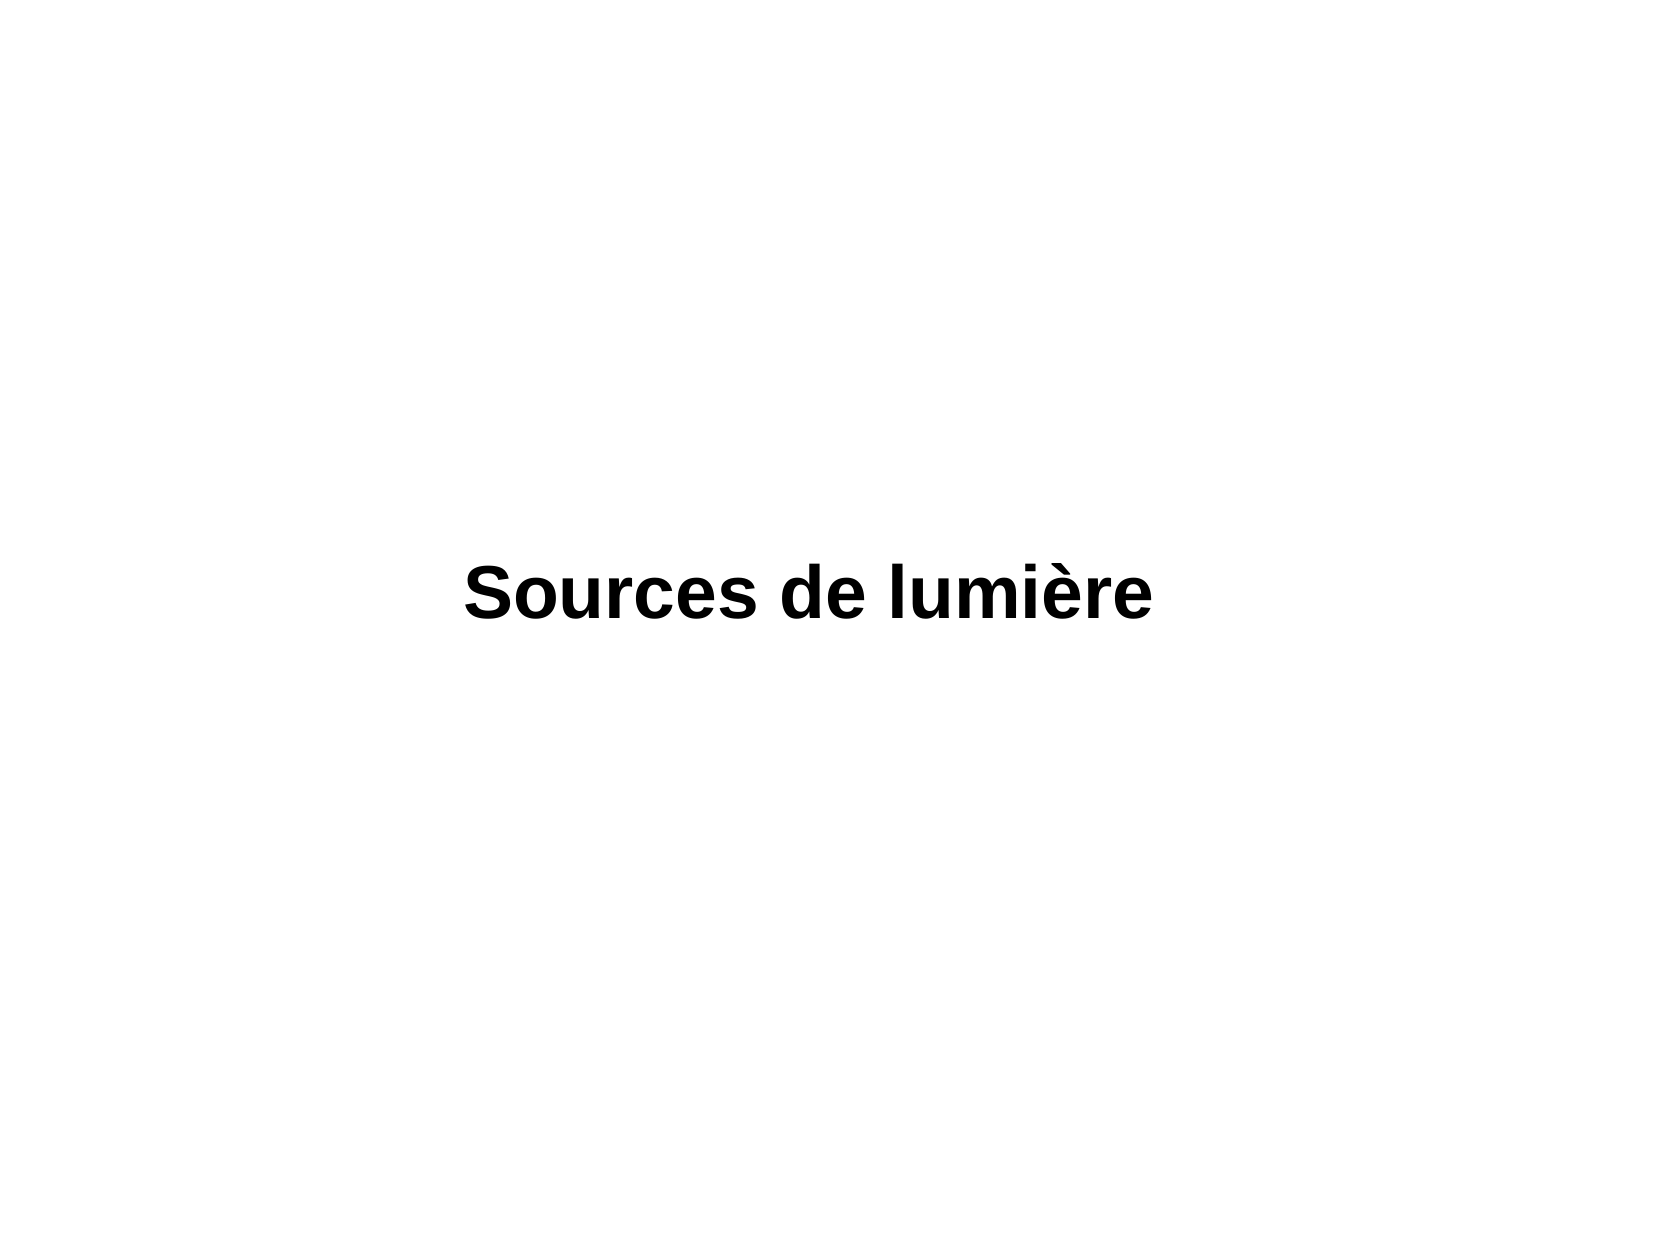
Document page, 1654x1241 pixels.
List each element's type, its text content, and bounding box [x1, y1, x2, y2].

text_box Sources de lumière [47, 543, 1571, 643]
